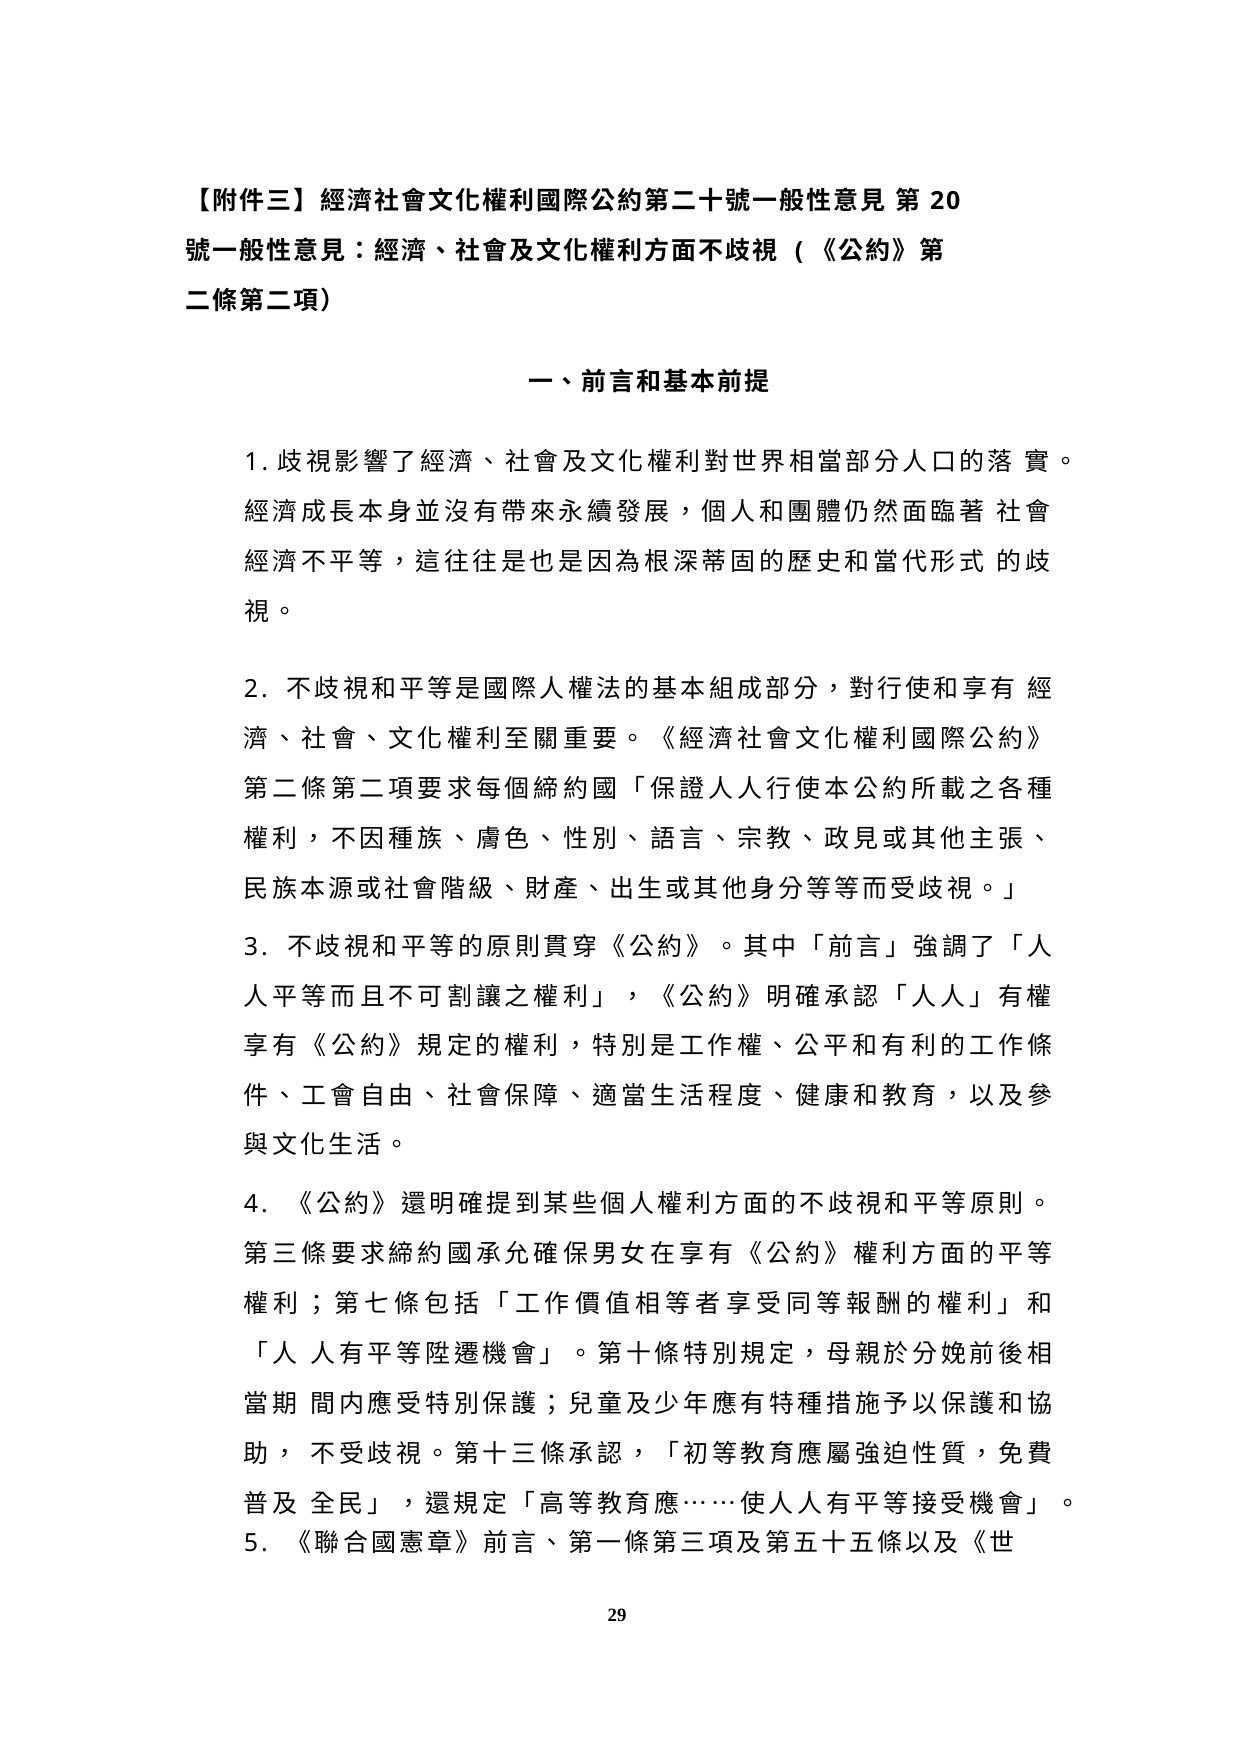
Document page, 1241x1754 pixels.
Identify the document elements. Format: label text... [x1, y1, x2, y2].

text_box 29 [607, 1603, 632, 1623]
text_box 一、前言和基本前提 1.歧視影響了經濟、社會及文化權利對世界相當部分人口的落 實。經濟成長本身並沒有帶來永續發展，個人和團體仍然面臨著 社會經濟不平等，這往往是也是因為根深蒂固的歷史和當代形式 的歧視。 [244, 365, 1053, 616]
text_box 【附件三】經濟社會文化權利國際公約第二十號一般性意見 第20號一般性意見：經濟、社會及文化權利方面不歧視 (《公約》第二條第二項） [185, 165, 962, 300]
text_box 2. 不歧視和平等是國際人權法的基本組成部分，對行使和享有 經濟、社會、文化權利至關重要。《經濟社會文化權利國際公約》 第二條第二項要求每個締約國「保證人人行使本公約所載之各種 權利，不因種族、膚色、性別、語言、宗教、政見或其他主張、 民族本源或社會階級、財產、出生或其他身分等等而受歧視。」 3. 不歧視和平等的原則貫穿《公約》。其中「前言」強調了「人 人平等而且不可割讓之權利」，《公約》明確承認「人人」有權 享有《公約》規定的權利，特別是工作權、公平和有利的工作條 件、工會自由、社會保障、適當生活程度、健康和教育，以及參 與文化生活。 4. 《公約》還明確提到某些個人權利方面的不歧視和平等原則。 第三條要求締約國承允確保男女在享有《公約》權利方面的平等 權利；第七條包括「工作價值相等者享受同等報酬的權利」和「人 人有平等陞遷機會」。第十條特別規定，母親於分娩前後相當期 間内應受特別保護；兒童及少年應有特種措施予以保護和協助， 不受歧視。第十三條承認，「初等教育應屬強迫性質，免費普及 全民」，還規定「高等教育應……使人人有平等接受機會」。 5. 《聯合國憲章》前言、第一條第三項及第五十五條以及《世 [244, 652, 1055, 1592]
